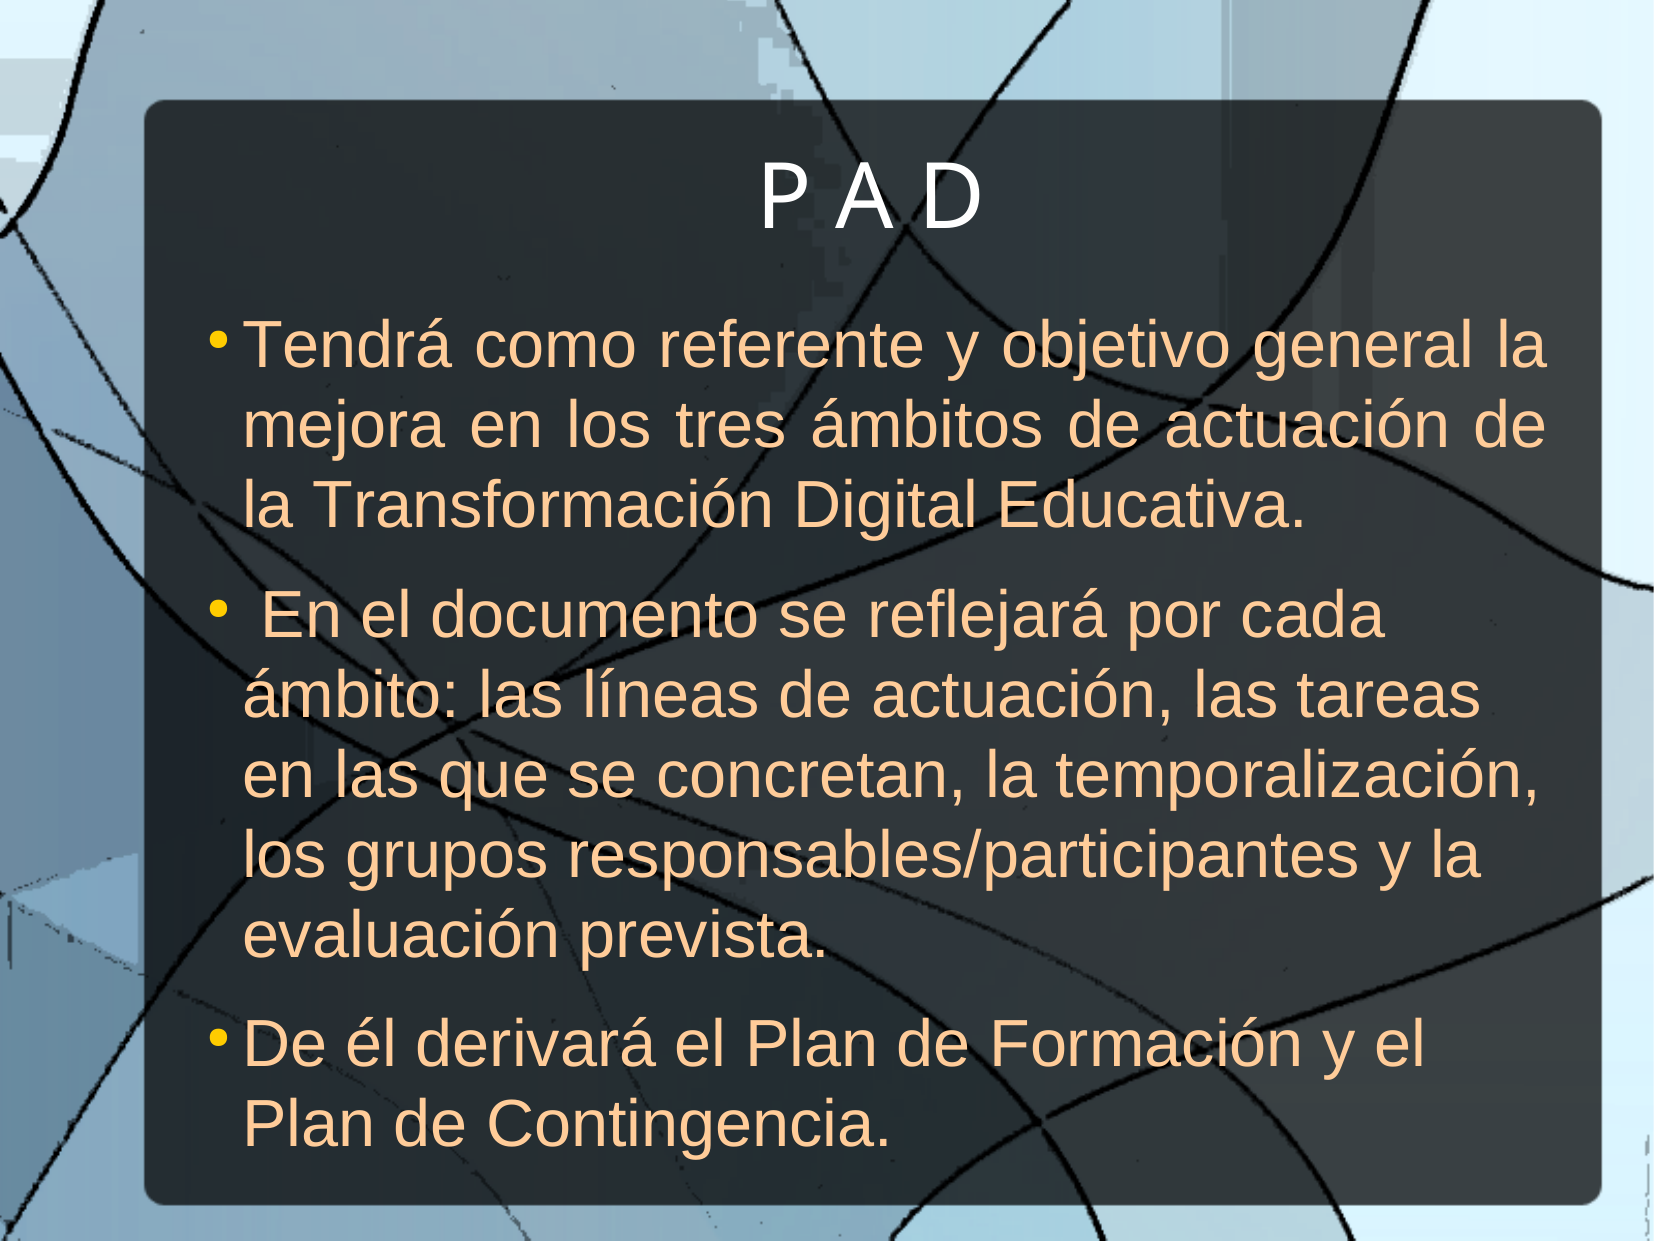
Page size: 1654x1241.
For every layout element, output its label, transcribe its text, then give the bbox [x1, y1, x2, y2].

picture [0, 0, 1654, 1241]
title P A D [159, 112, 1583, 272]
list Tendrá como referente y objetivo general la mejora en los tres ámbitos de actuación de la Transformación Digital Educativa. En el documento se reflejará por cada ámbito: las líneas de actuación, las tareas en las que se concretan, la temporalización, los grupos responsables/participantes y la evaluación prevista. De él derivará el Plan de Formación y el Plan de Contingencia. [206, 301, 1571, 1158]
